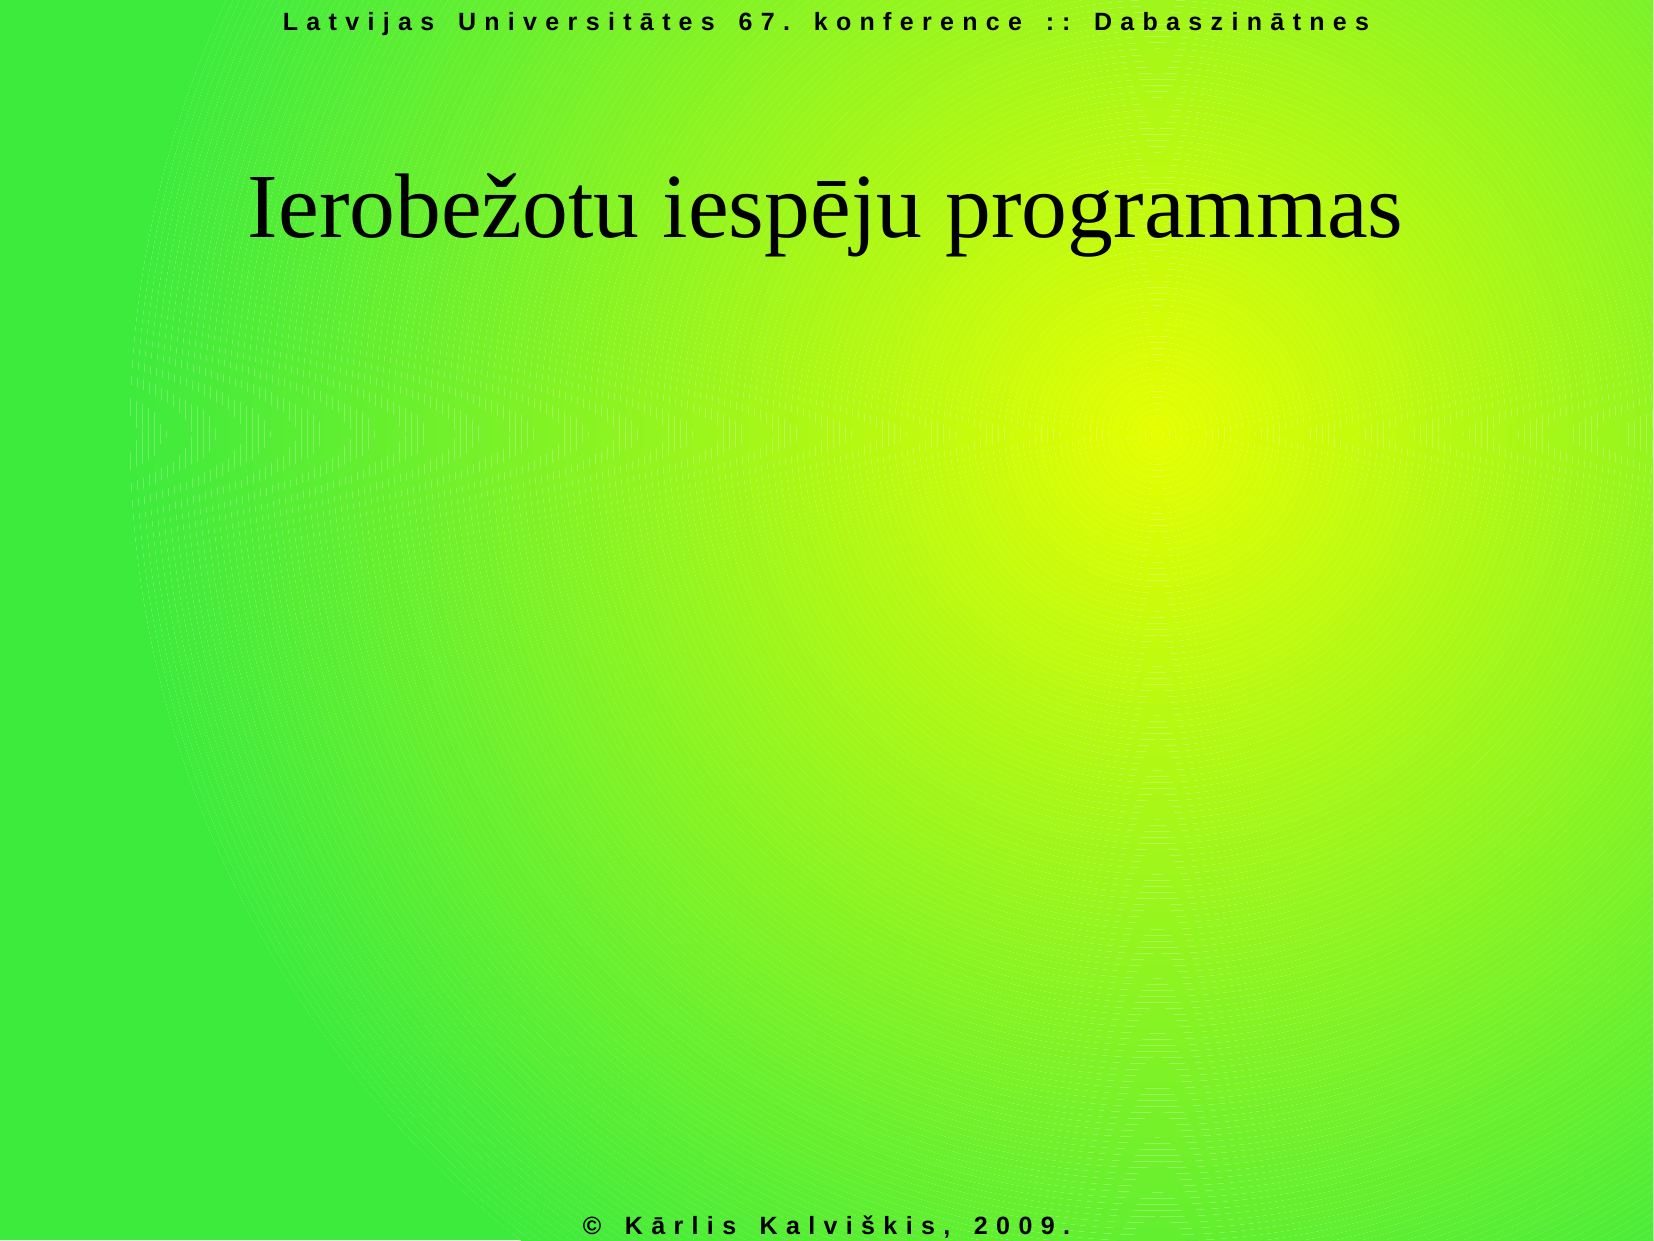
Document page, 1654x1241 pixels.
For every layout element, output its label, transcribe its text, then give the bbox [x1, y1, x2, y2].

title Ierobežotu iespēju programmas [118, 88, 1536, 325]
